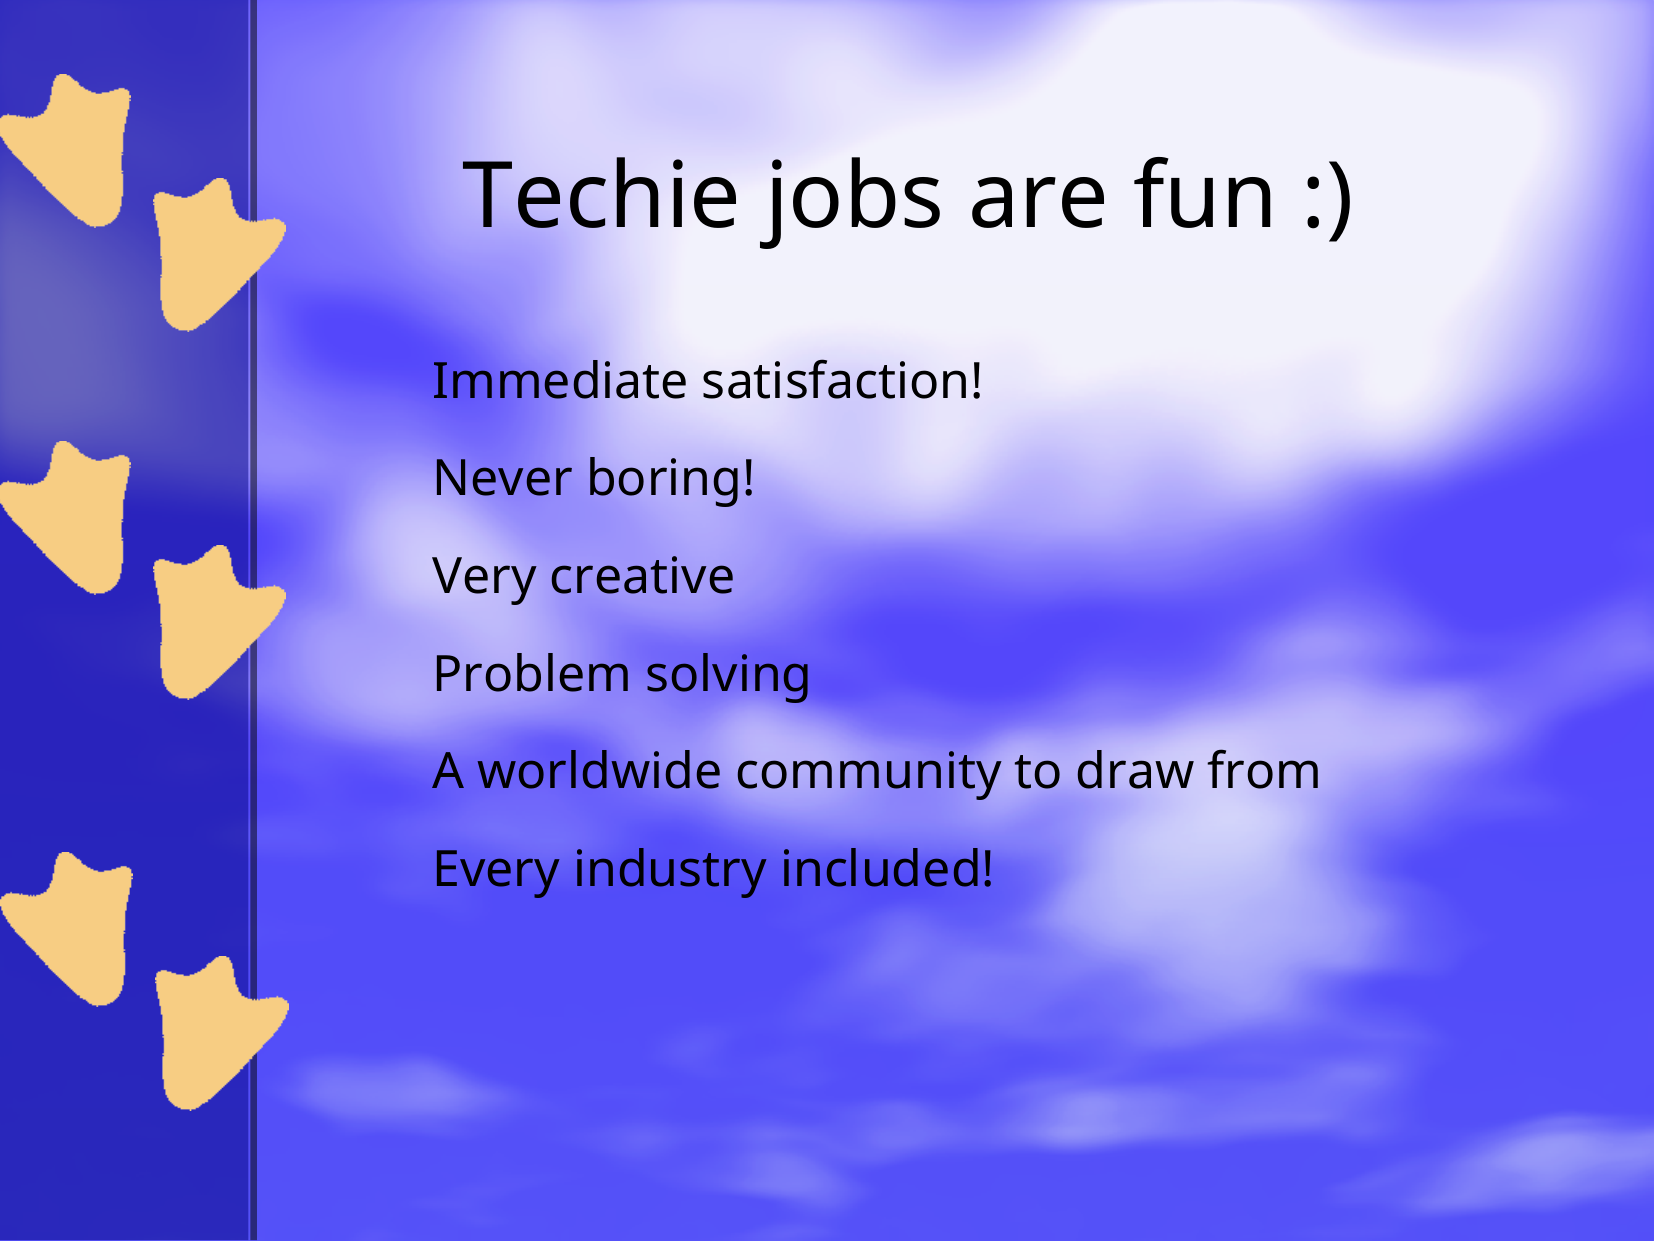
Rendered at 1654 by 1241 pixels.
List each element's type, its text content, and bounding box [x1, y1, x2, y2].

picture [155, 956, 289, 1111]
title Drawn to the penguin: Socially responsible software [257, 0, 1653, 1104]
picture [0, 852, 133, 1007]
picture [153, 545, 286, 700]
picture [153, 178, 286, 332]
title Techie jobs are fun :) [282, 62, 1535, 322]
picture [0, 74, 131, 228]
list Immediate satisfaction! Never boring! Very creative Problem solving A worldwide community to draw from Every industry included! [414, 344, 1461, 1000]
picture [0, 441, 131, 595]
